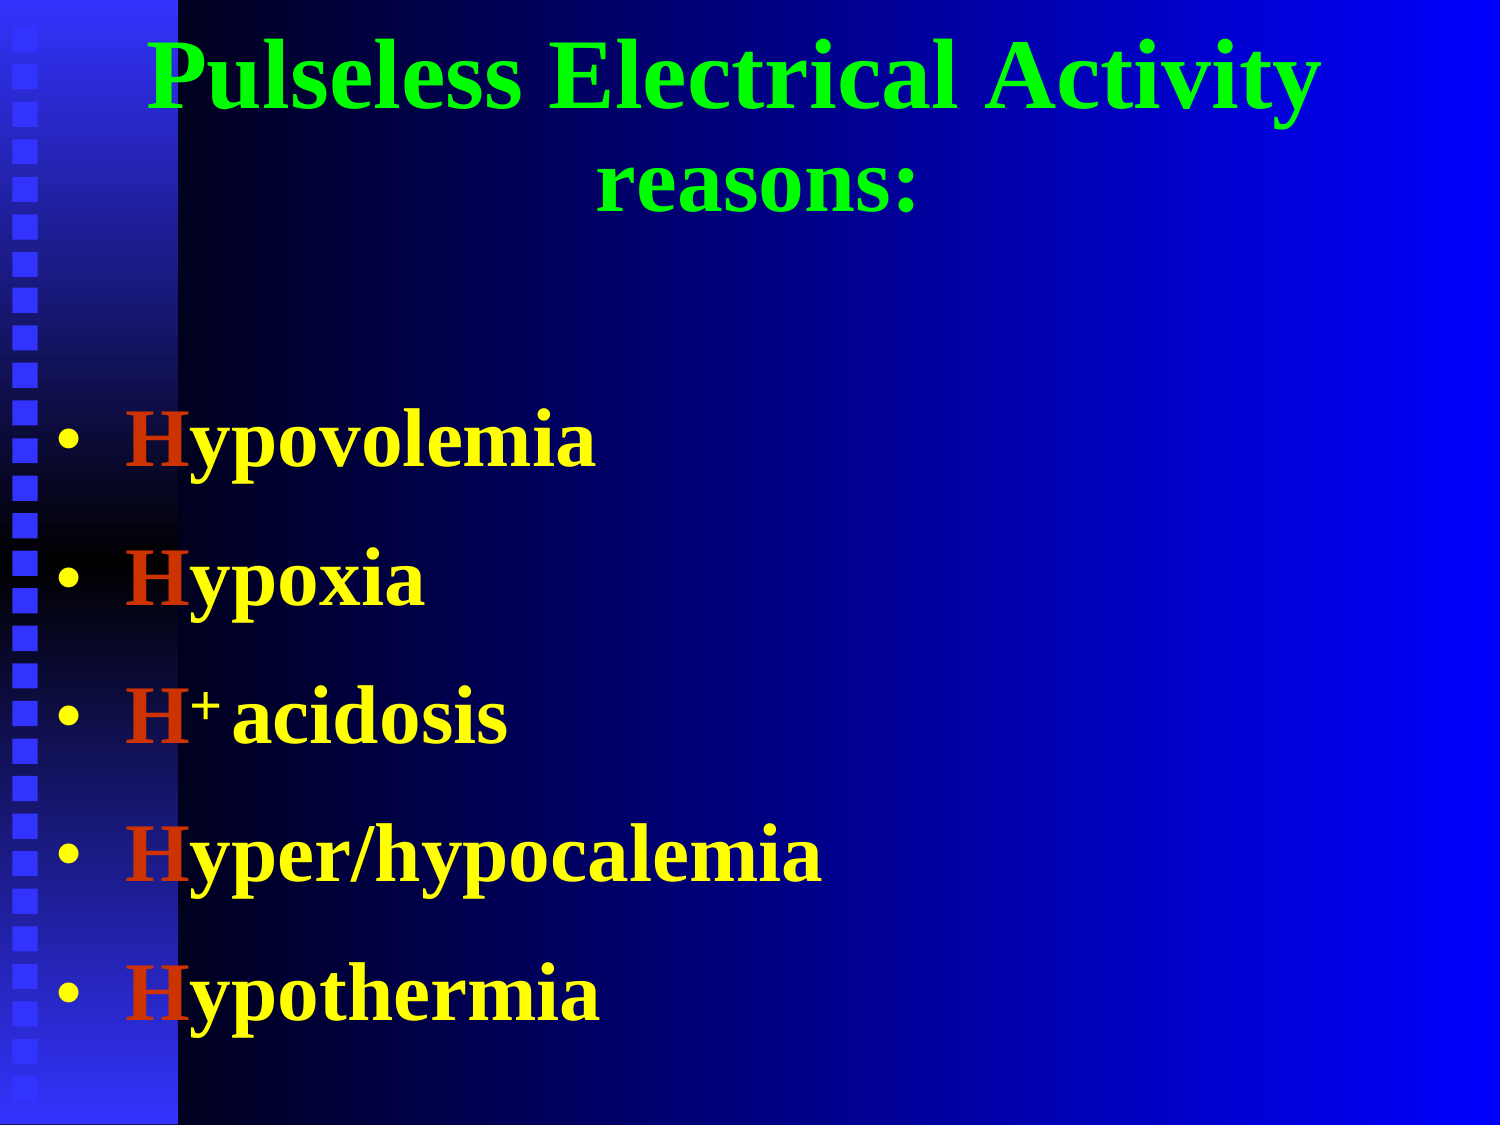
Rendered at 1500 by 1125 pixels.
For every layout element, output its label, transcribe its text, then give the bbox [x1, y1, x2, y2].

text_box Hypovolemia Hypoxia H acidosis Hyper/hypocalemia Hypothermia [39, 352, 840, 1047]
text_box + [174, 668, 238, 746]
text_box Pulseless Electrical Activity reasons: [131, 16, 1364, 239]
